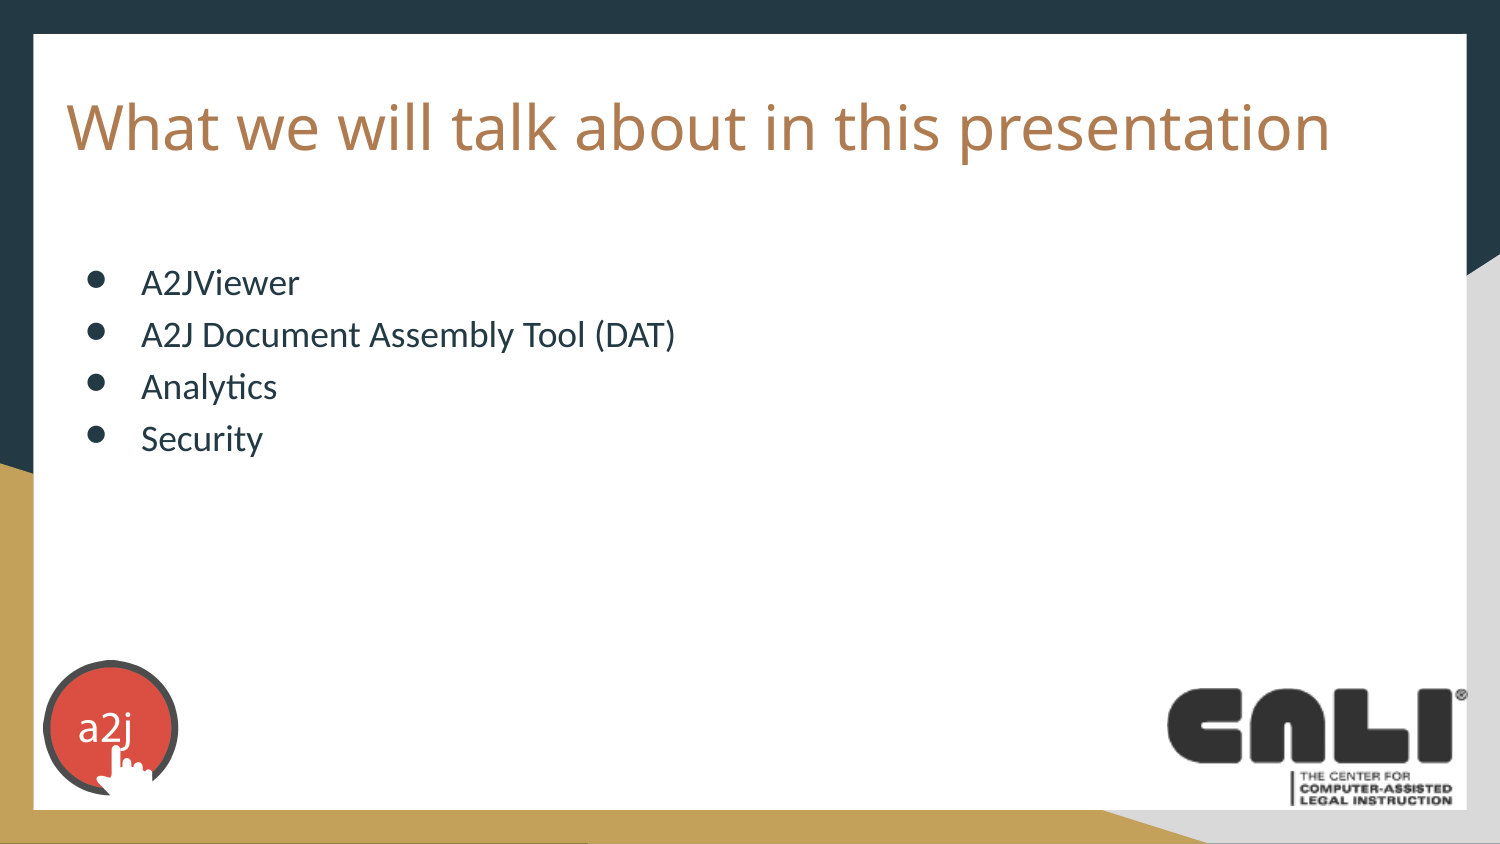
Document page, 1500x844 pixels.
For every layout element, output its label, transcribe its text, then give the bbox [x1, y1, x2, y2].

list A2JViewer A2J Document Assembly Tool (DAT) Analytics Security [51, 236, 1449, 750]
title What we will talk about in this presentation [51, 72, 1449, 236]
picture [1167, 688, 1468, 806]
picture [43, 660, 182, 806]
